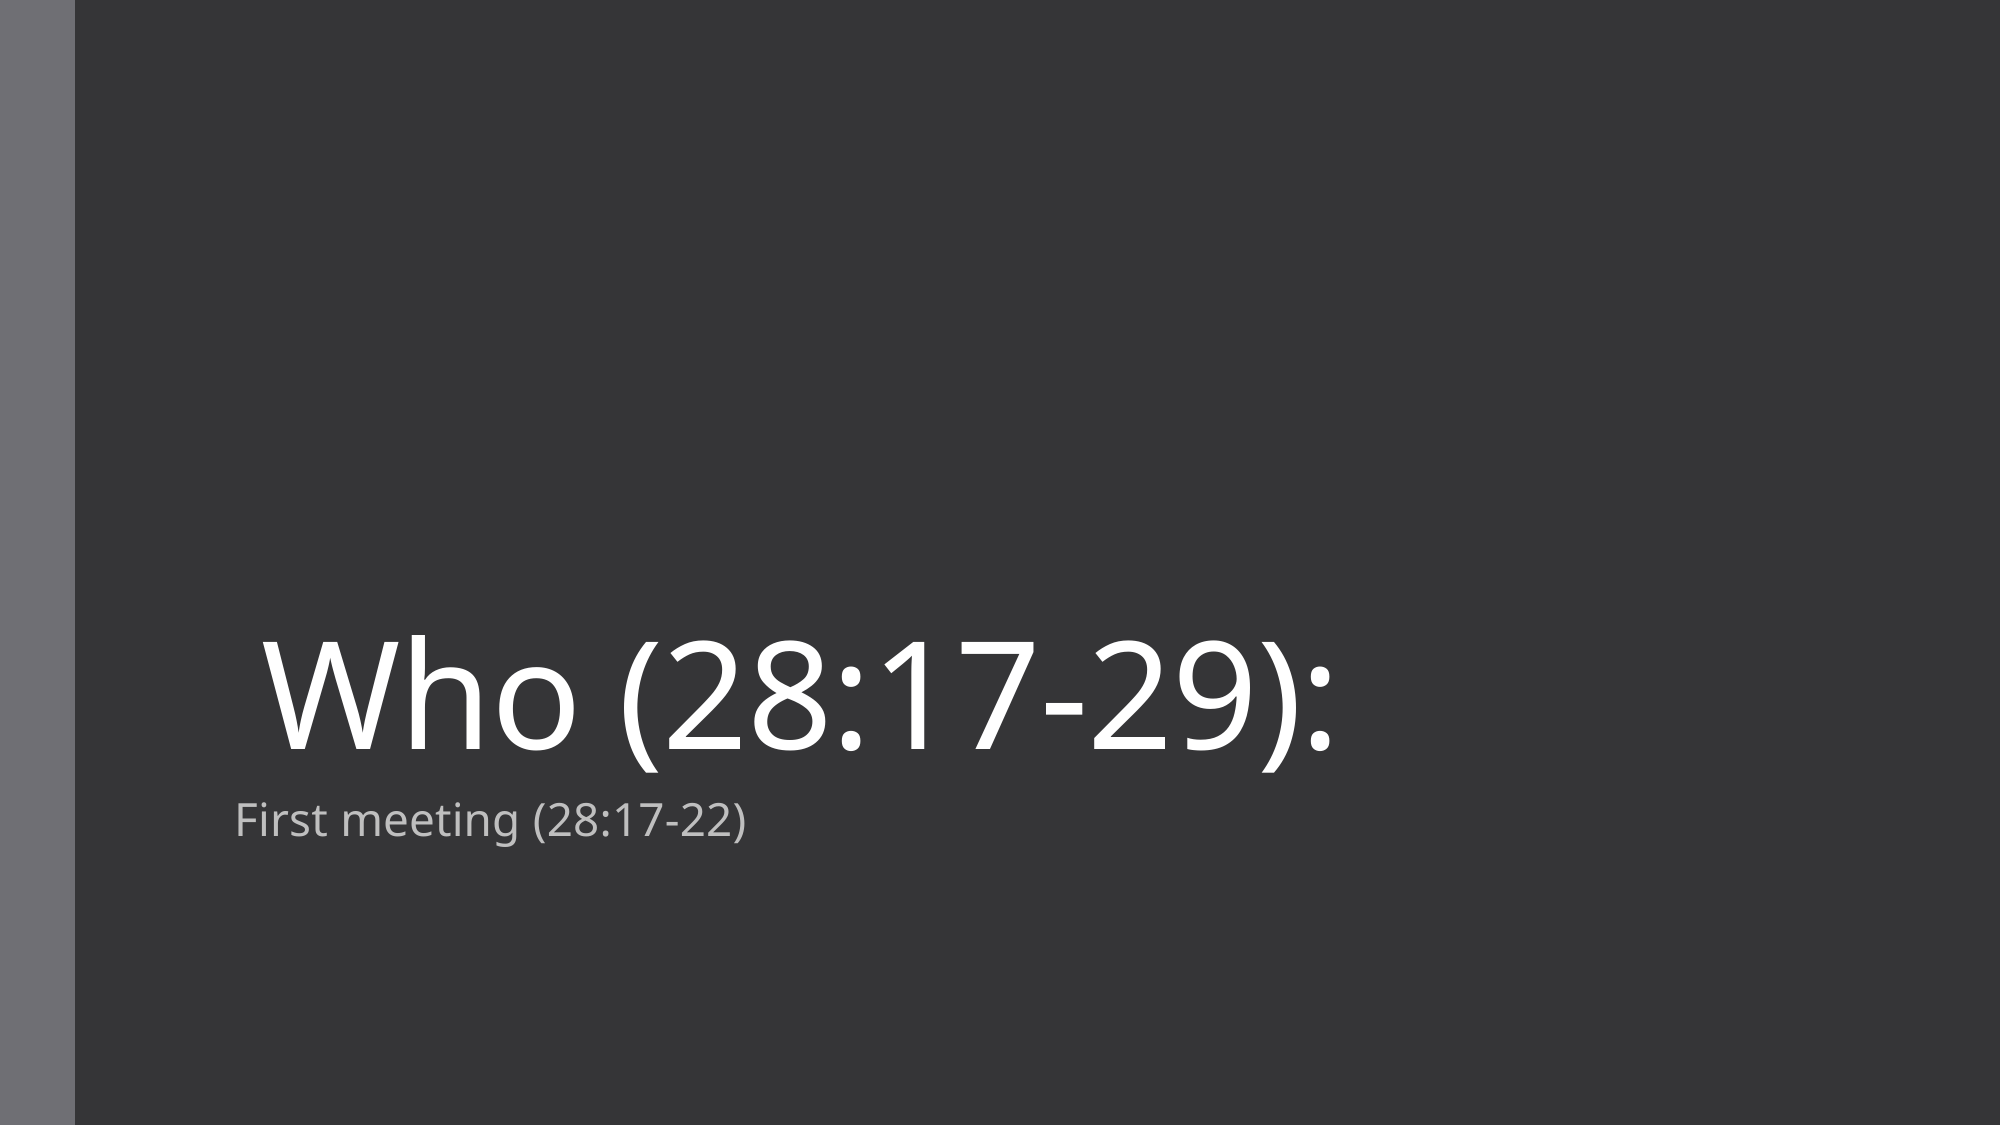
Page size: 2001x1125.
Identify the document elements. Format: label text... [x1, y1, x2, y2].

subtitle First meeting (28:17-22) [206, 787, 1752, 1066]
title Who (28:17-29): [206, 124, 1752, 787]
